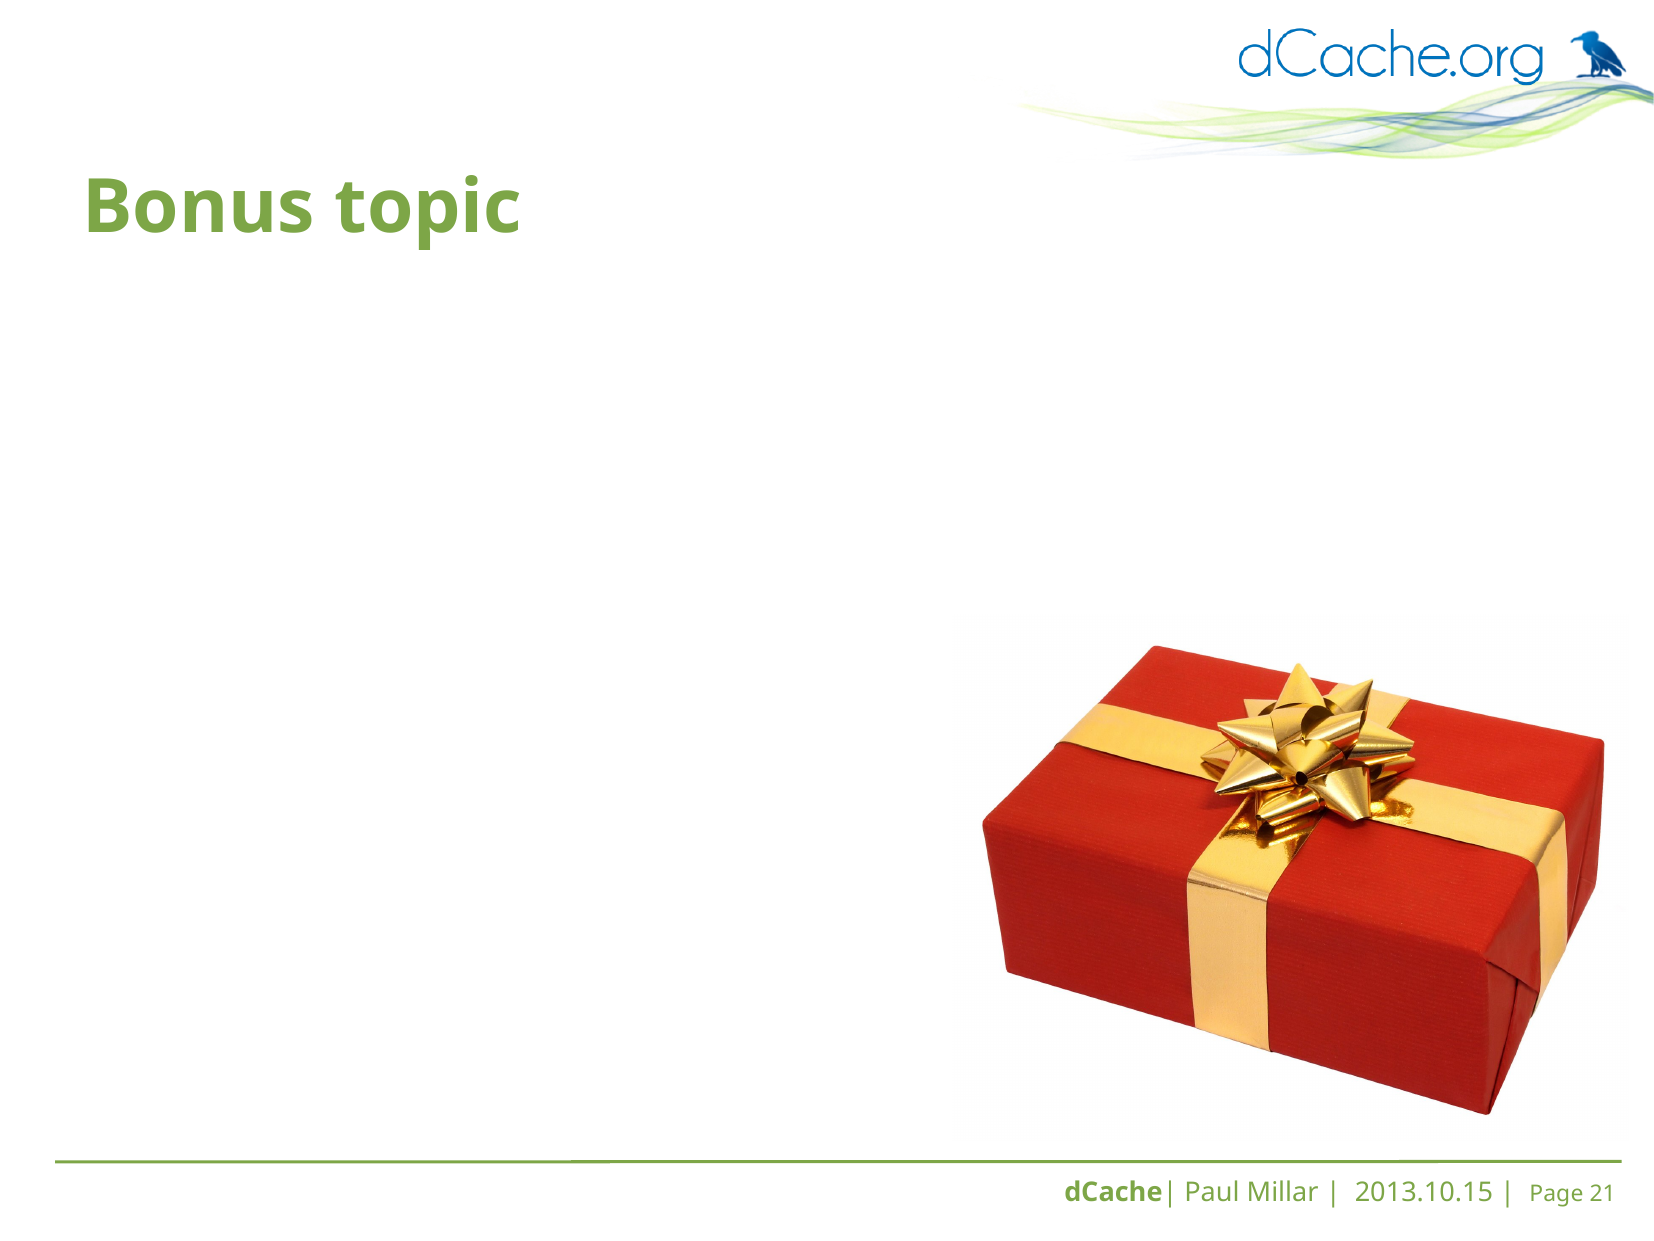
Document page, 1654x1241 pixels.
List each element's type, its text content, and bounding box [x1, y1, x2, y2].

picture [952, 614, 1629, 1141]
title Bonus topic [82, 156, 1605, 251]
picture [956, 16, 1654, 169]
